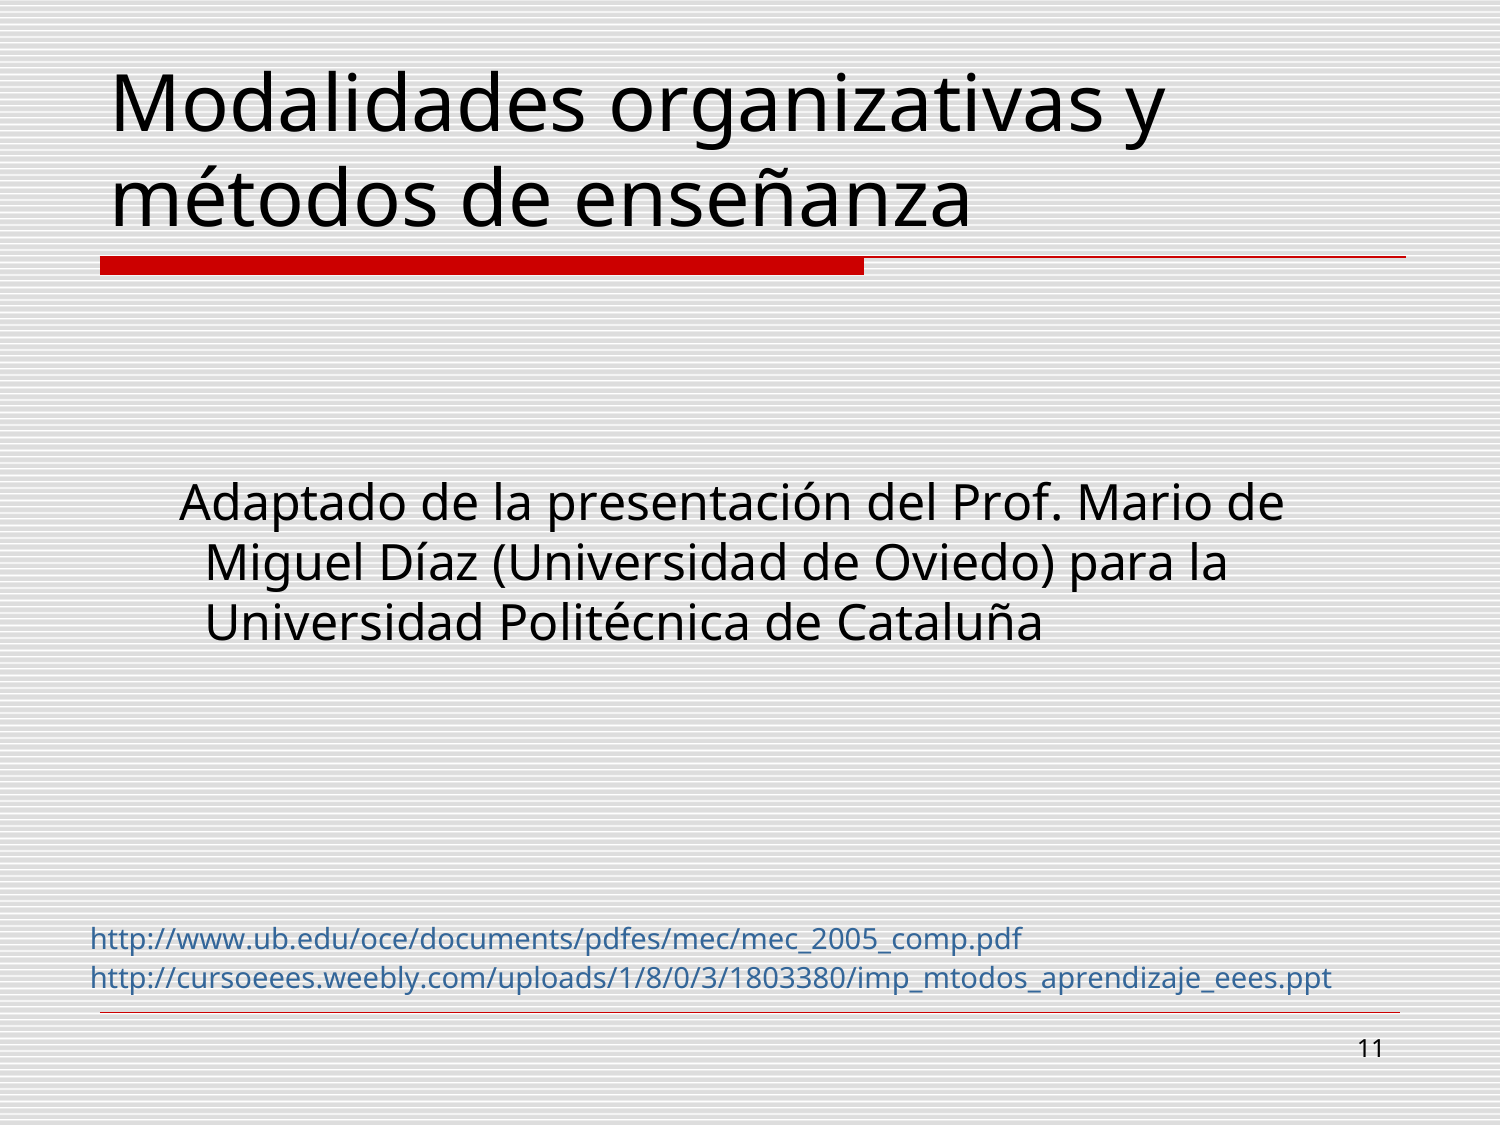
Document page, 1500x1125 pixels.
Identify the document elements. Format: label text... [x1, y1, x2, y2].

picture [0, 0, 1500, 1125]
text_box <número> [1074, 1024, 1401, 1103]
title Modalidades organizativas y métodos de enseñanza [94, 44, 1407, 250]
text_box http://www.ub.edu/oce/documents/pdfes/mec/mec_2005_comp.pdf http://cursoeees.weebly.com/uploads/1/8/0/3/1803380/imp_mtodos_aprendizaje_eees.ppt [74, 912, 1472, 1008]
text_box Adaptado de la presentación del Prof. Mario de Miguel Díaz (Universidad de Oviedo) para la Universidad Politécnica de Cataluña [112, 462, 1376, 700]
